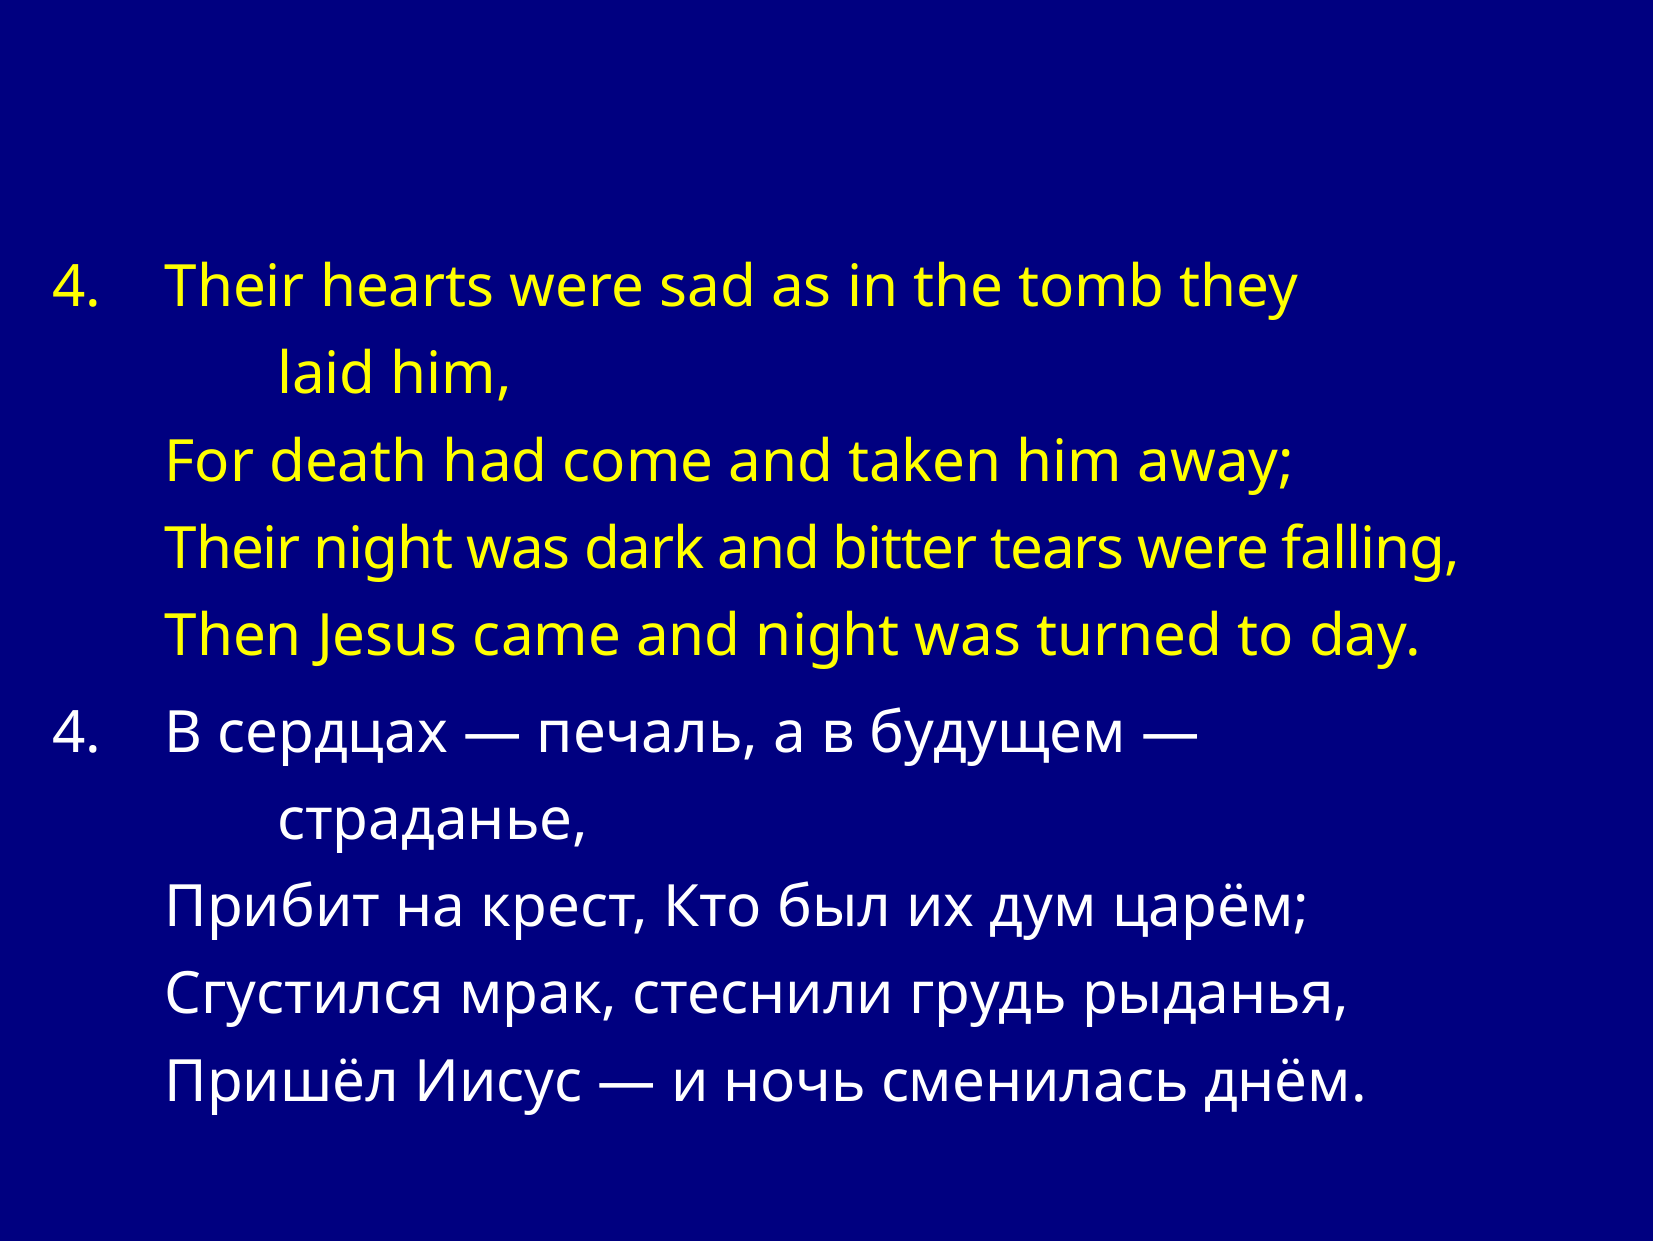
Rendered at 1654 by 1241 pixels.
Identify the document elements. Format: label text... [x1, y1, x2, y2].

text_box 4. Their hearts were sad as in the tomb they laid him, For death had come and taken him away; Their night was dark and bitter tears were falling, Then Jesus came and night was turned to day. [37, 150, 1653, 638]
text_box 4. В сердцах — печаль, а в будущем — страданье, Прибит на крест, Кто был их дум царём; Сгустился мрак, стеснили грудь рыданья, Пришёл Иисус — и ночь сменилась днём. [37, 675, 1653, 1163]
